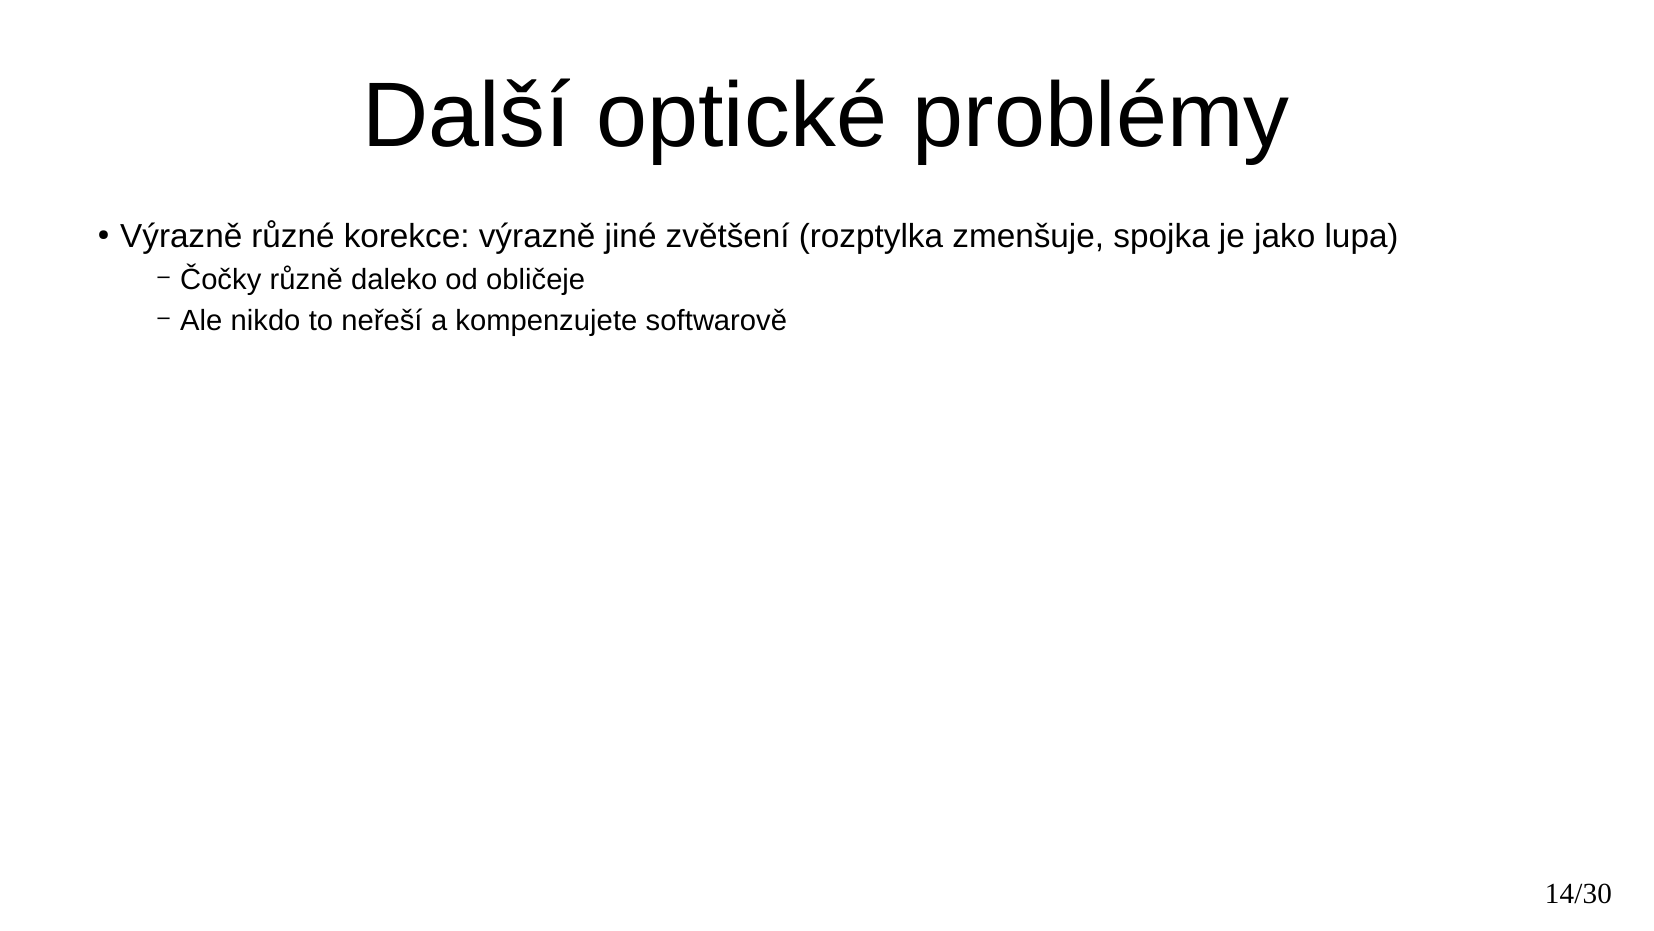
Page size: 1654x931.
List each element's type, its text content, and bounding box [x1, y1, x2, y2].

title Další optické problémy [82, 37, 1571, 193]
list Výrazně různé korekce: výrazně jiné zvětšení (rozptylka zmenšuje, spojka je jako lupa) Čočky různě daleko od obličeje Ale nikdo to neřeší a kompenzujete softwarově [82, 217, 1571, 757]
